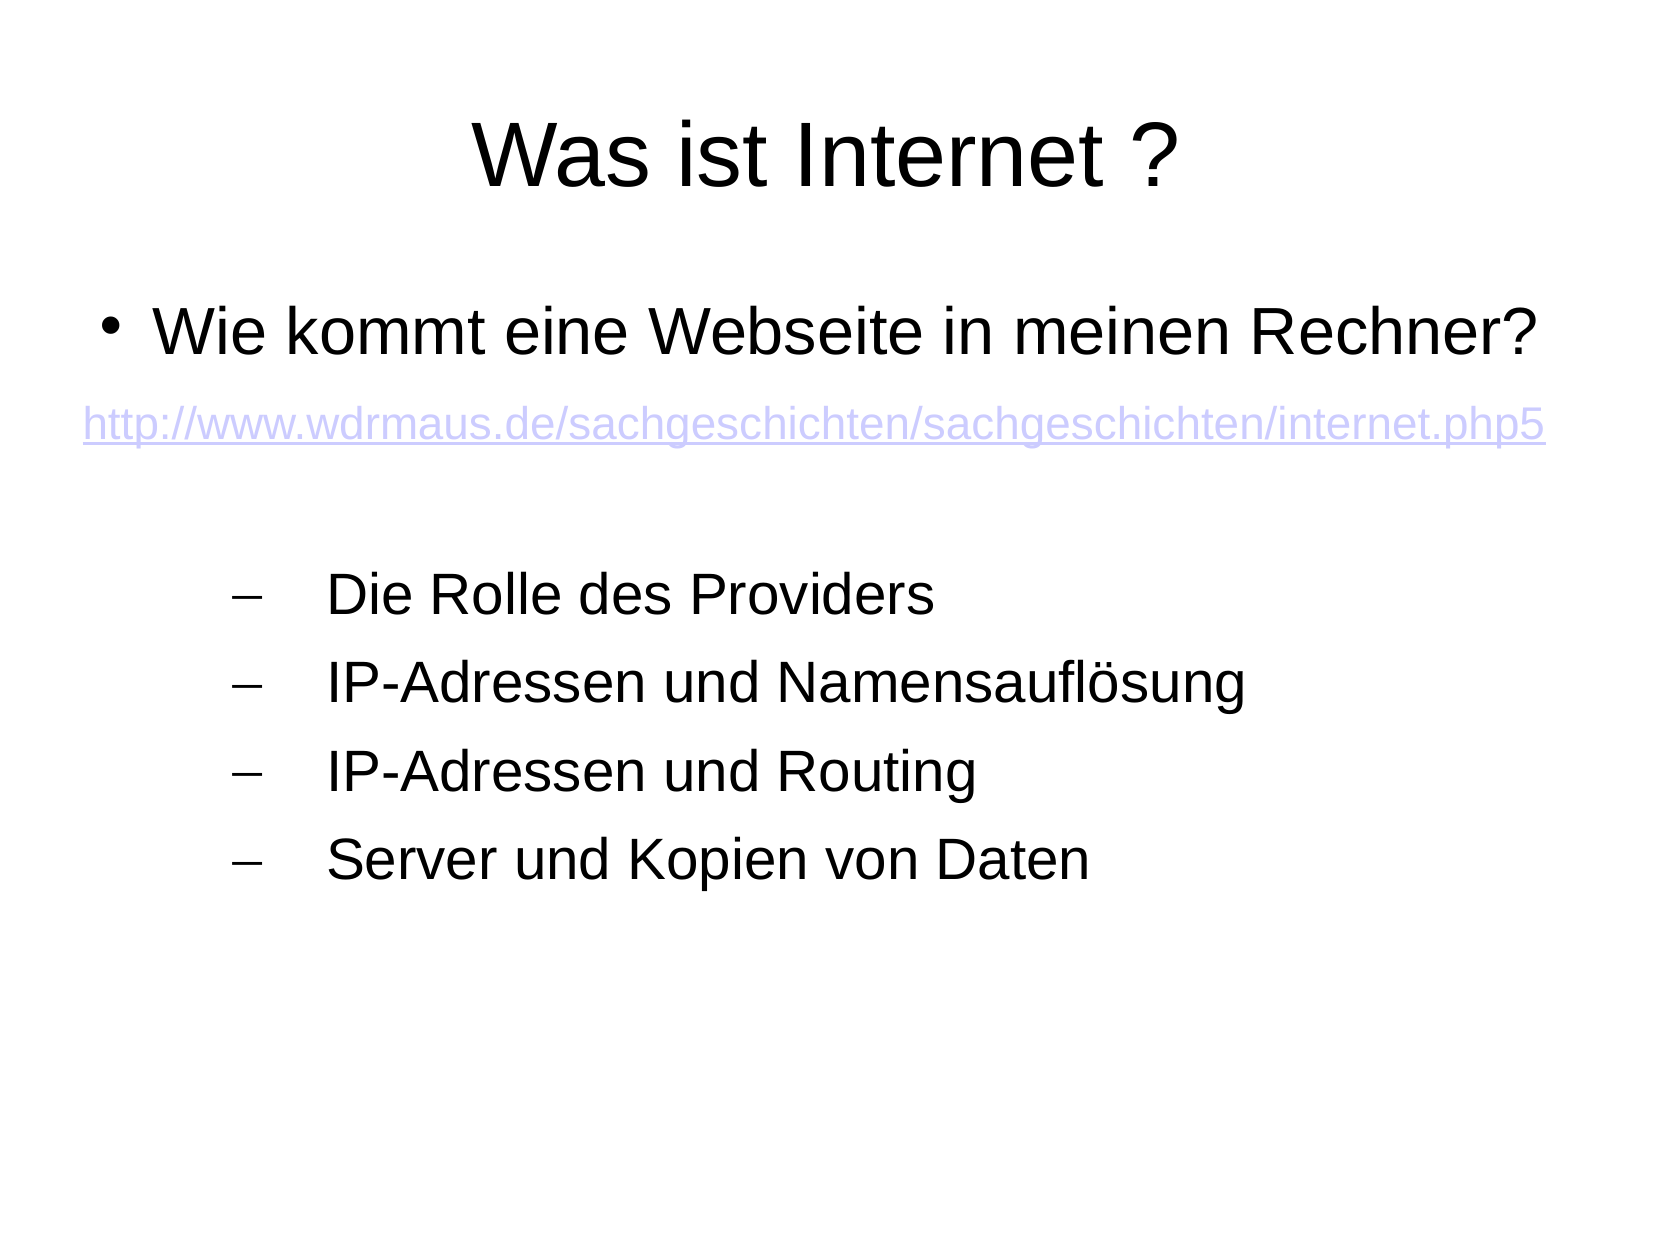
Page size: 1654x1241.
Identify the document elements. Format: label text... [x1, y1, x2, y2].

list Wie kommt eine Webseite in meinen Rechner? http://www.wdrmaus.de/sachgeschichten/sachgeschichten/internet.php5 Die Rolle des Providers IP-Adressen und Namensauflösung IP-Adressen und Routing Server und Kopien von Daten [82, 290, 1571, 1010]
title Was ist Internet ? [82, 49, 1571, 257]
